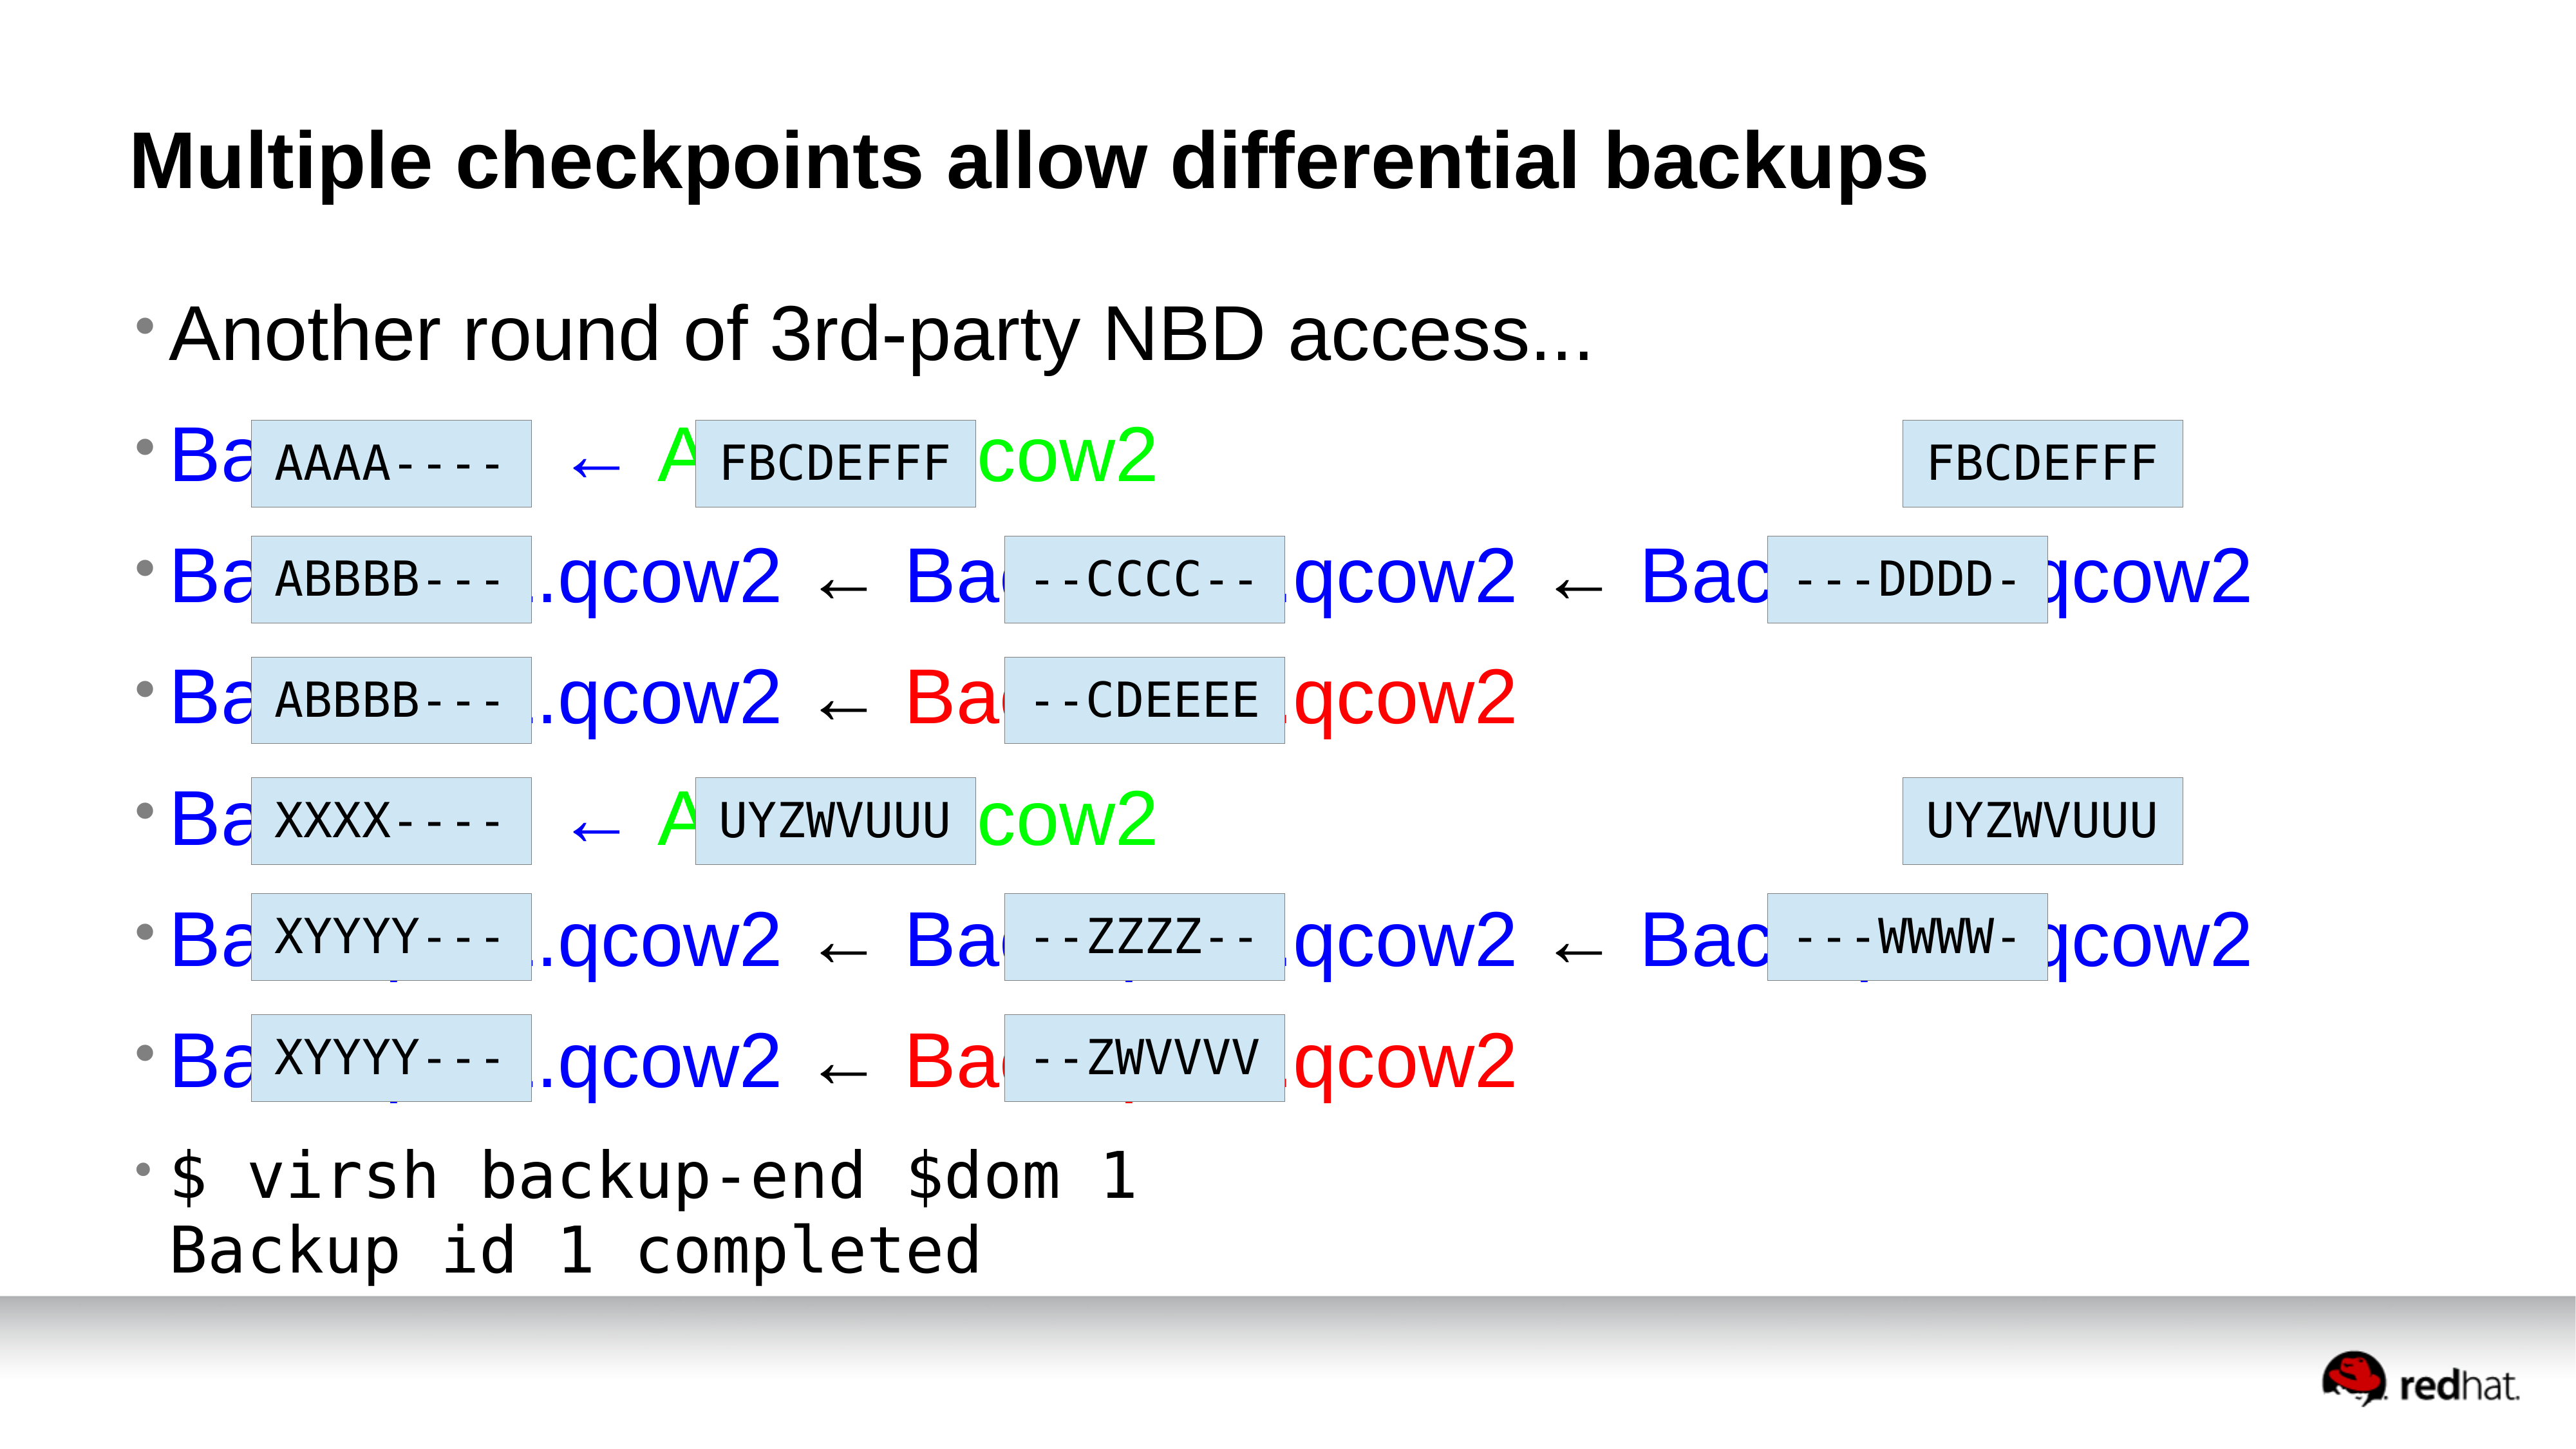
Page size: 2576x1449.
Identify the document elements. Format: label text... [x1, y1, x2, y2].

text_box ABBBB--- [251, 657, 532, 744]
text_box --ZWVVVV [1004, 1014, 1285, 1102]
text_box FBCDEFFF [695, 420, 976, 507]
text_box ---WWWW- [1767, 893, 2048, 981]
text_box UYZWVUUU [695, 777, 976, 865]
text_box --CCCC-- [1004, 536, 1285, 623]
text_box ABBBB--- [251, 536, 532, 623]
picture [0, 0, 2576, 1446]
title Multiple checkpoints allow differential backups [129, 100, 2261, 222]
text_box FBCDEFFF [1903, 420, 2183, 507]
text_box AAAA---- [251, 420, 532, 507]
list Another round of 3rd-party NBD access... Base1.img ← Active1.qcow2 Backup1.1.qcow2 ← Backup1.2.qcow2 ← Backup1.3.qcow2 Backup1.1.qcow2 ← Backup1.4.qcow2 Base2.img ← Active2.qcow2 Backup2.1.qcow2 ← Backup2.2.qcow2 ← Backup2.3.qcow2 Backup2.1.qcow2 ← Backup2.4.qcow2 $ virsh backup-end $dom 1 Backup id 1 completed [123, 289, 2425, 1293]
text_box XXXX---- [251, 777, 532, 865]
text_box XYYYY--- [251, 1014, 532, 1102]
text_box ---DDDD- [1767, 536, 2048, 623]
text_box --CDEEEE [1004, 657, 1285, 744]
text_box --ZZZZ-- [1004, 893, 1285, 981]
text_box XYYYY--- [251, 893, 532, 981]
text_box UYZWVUUU [1903, 777, 2183, 865]
